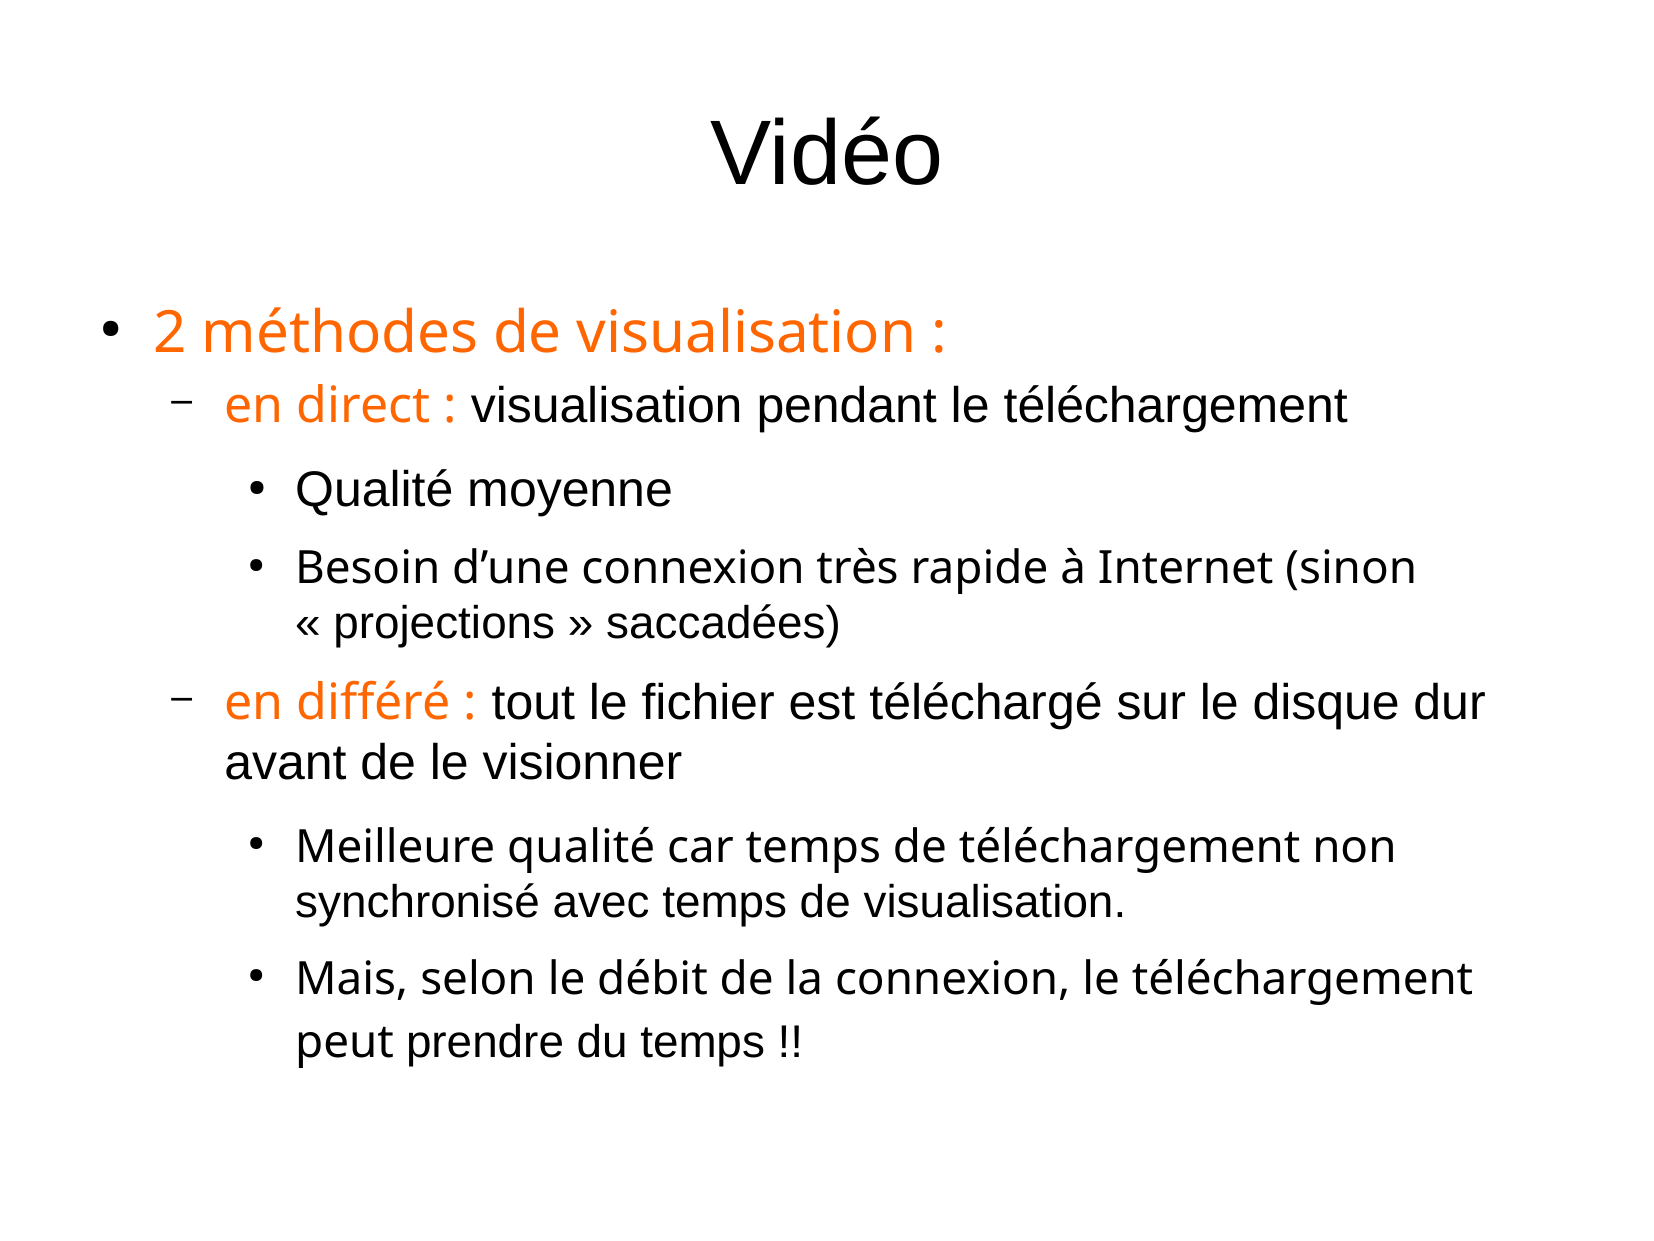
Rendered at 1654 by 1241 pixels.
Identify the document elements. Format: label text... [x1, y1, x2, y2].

list 2 méthodes de visualisation : en direct : visualisation pendant le téléchargement Qualité moyenne Besoin d’une connexion très rapide à Internet (sinon « projections » saccadées) en différé : tout le fichier est téléchargé sur le disque dur avant de le visionner Meilleure qualité car temps de téléchargement non synchronisé avec temps de visualisation. Mais, selon le débit de la connexion, le téléchargement peut prendre du temps !! [82, 290, 1571, 1109]
title Vidéo [82, 49, 1571, 257]
